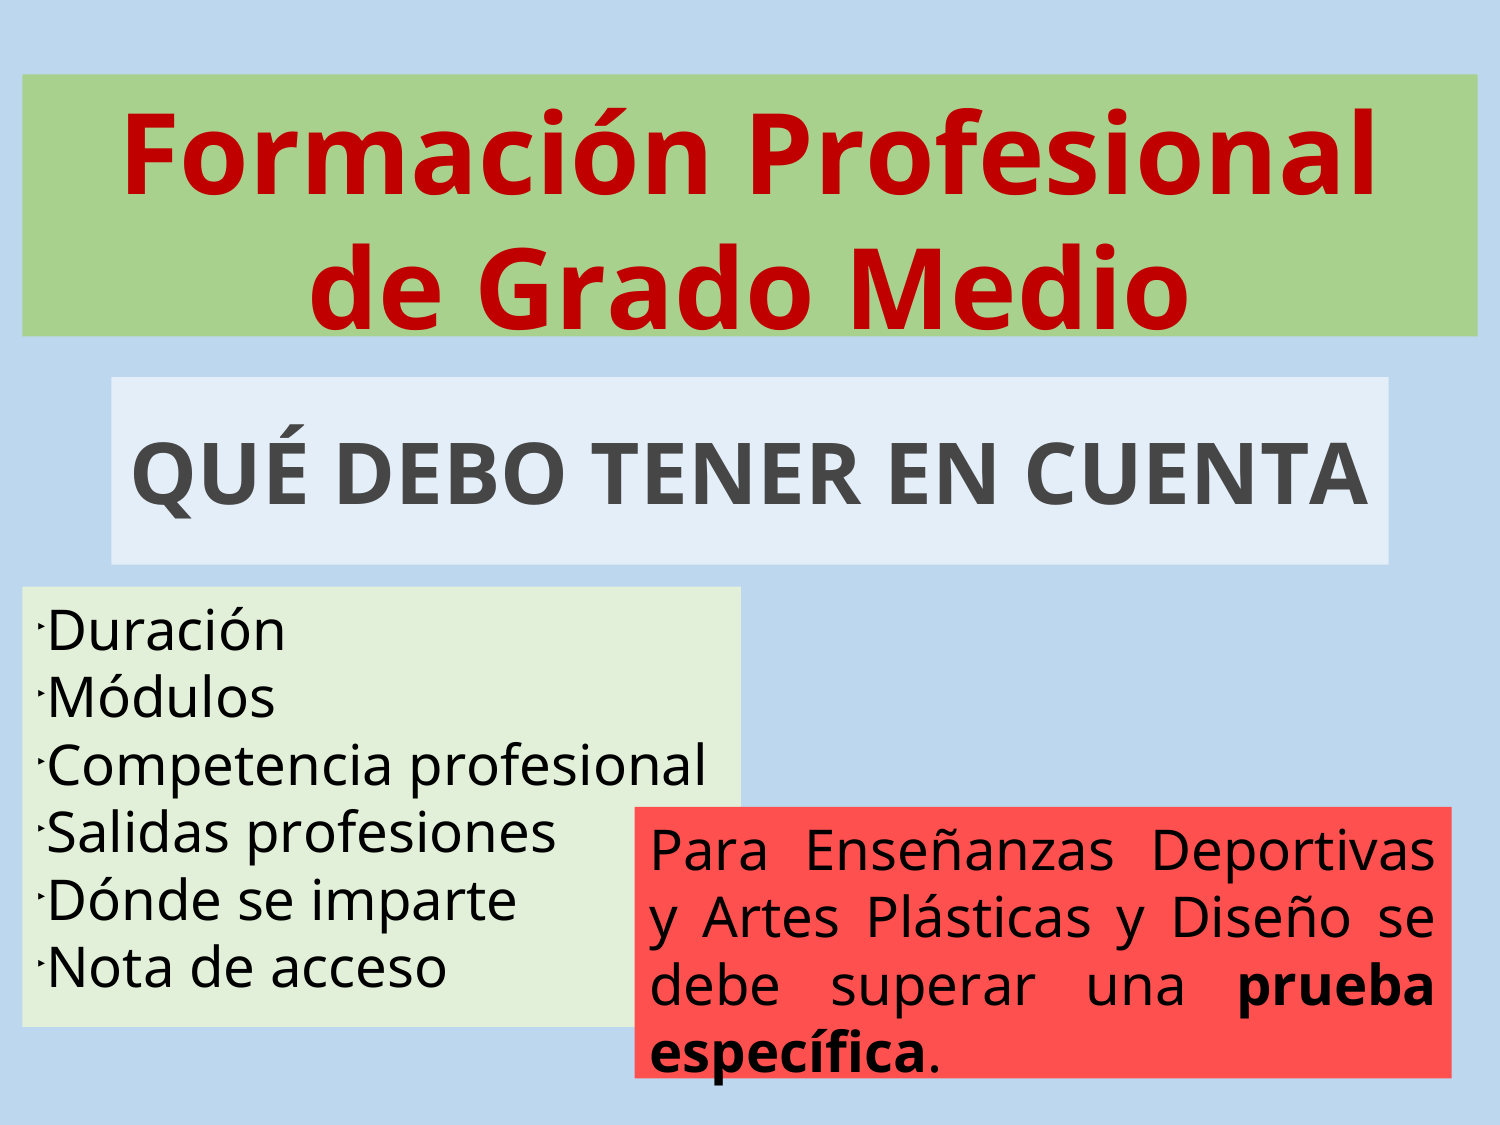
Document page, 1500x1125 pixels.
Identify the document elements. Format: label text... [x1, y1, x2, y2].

text_box Formación Profesional de Grado Medio [22, 74, 1478, 337]
text_box Para Enseñanzas Deportivas y Artes Plásticas y Diseño se debe superar una prueba específica. [634, 806, 1452, 1079]
text_box Duración Módulos Competencia profesional Salidas profesiones Dónde se imparte Nota de acceso [22, 586, 741, 1027]
text_box QUÉ DEBO TENER EN CUENTA [111, 377, 1389, 565]
